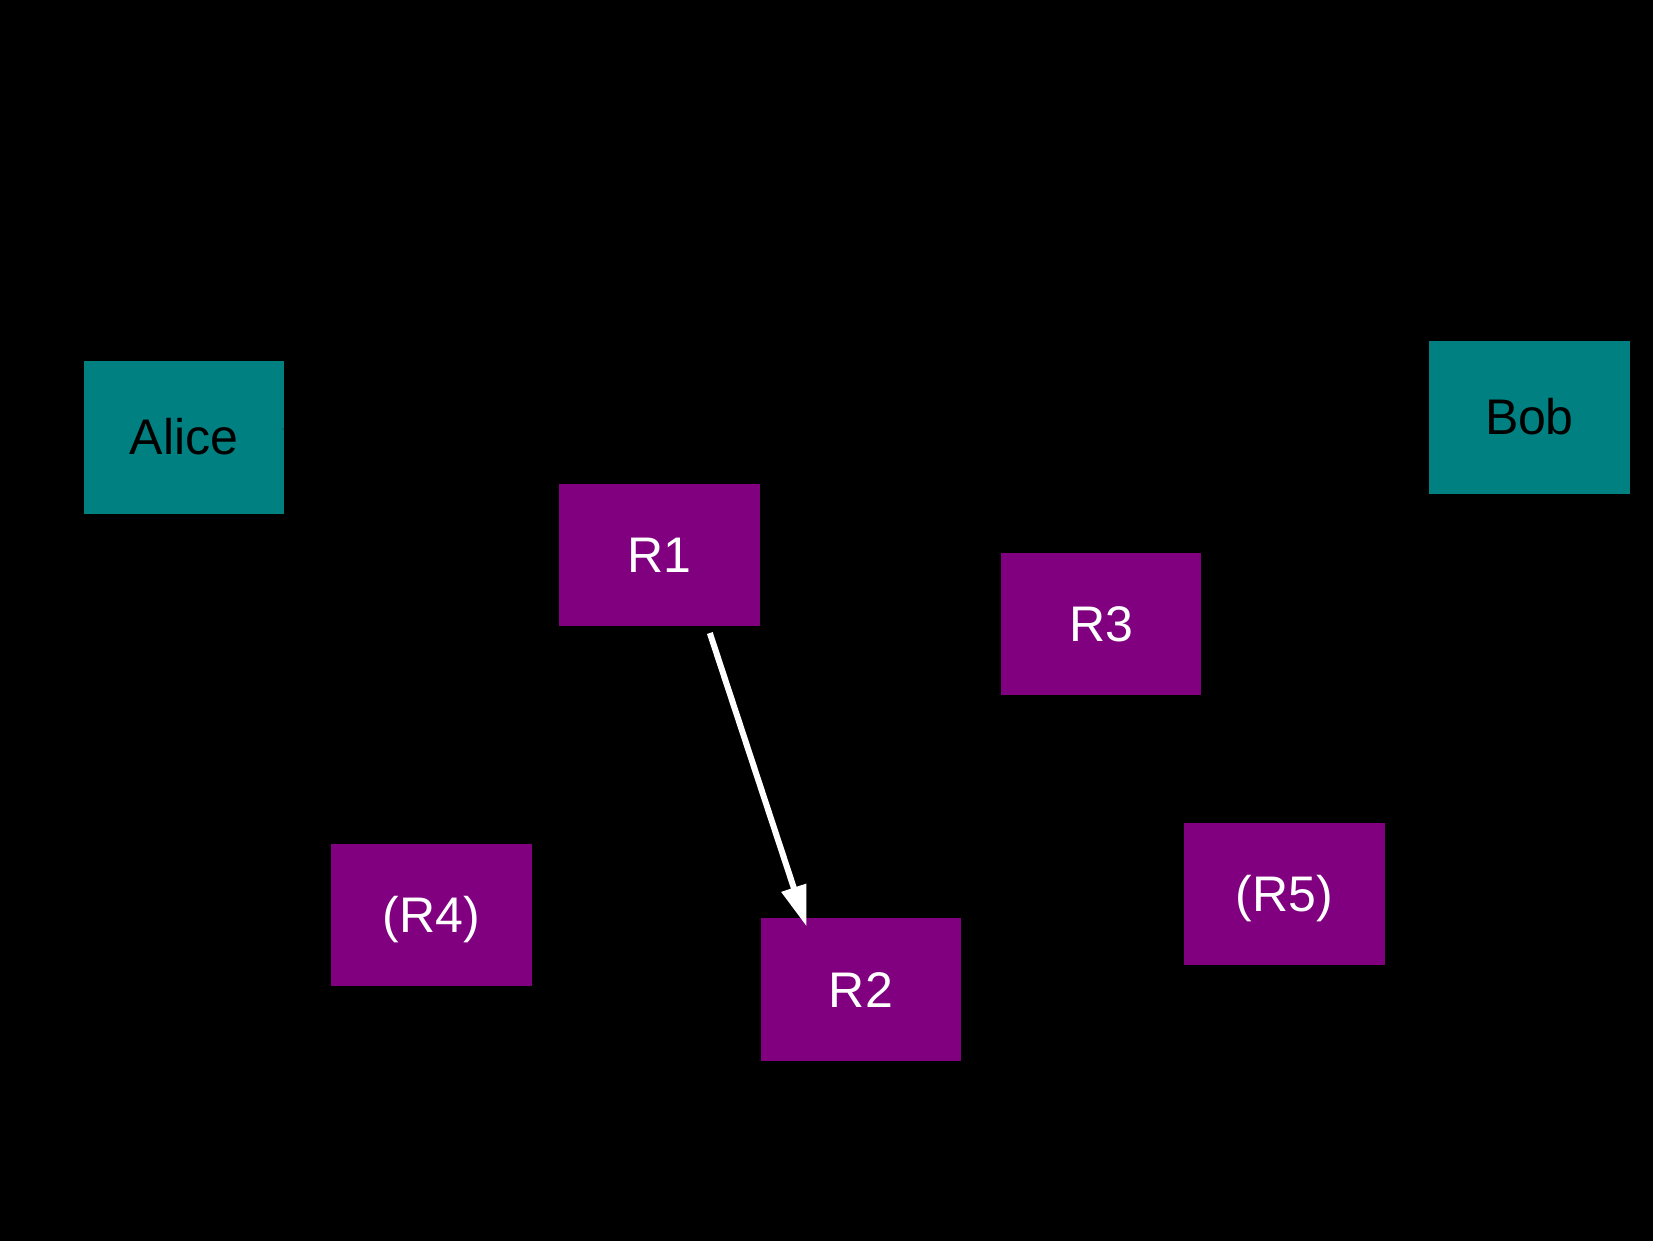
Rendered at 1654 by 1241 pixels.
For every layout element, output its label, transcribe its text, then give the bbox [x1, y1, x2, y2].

text_box Alice [83, 360, 285, 515]
text_box R1 [558, 483, 761, 627]
text_box (R5) [1183, 822, 1386, 966]
text_box R3 [1000, 552, 1202, 696]
text_box R2 [760, 917, 962, 1062]
text_box (R4) [330, 843, 533, 987]
text_box Bob [1428, 340, 1631, 495]
